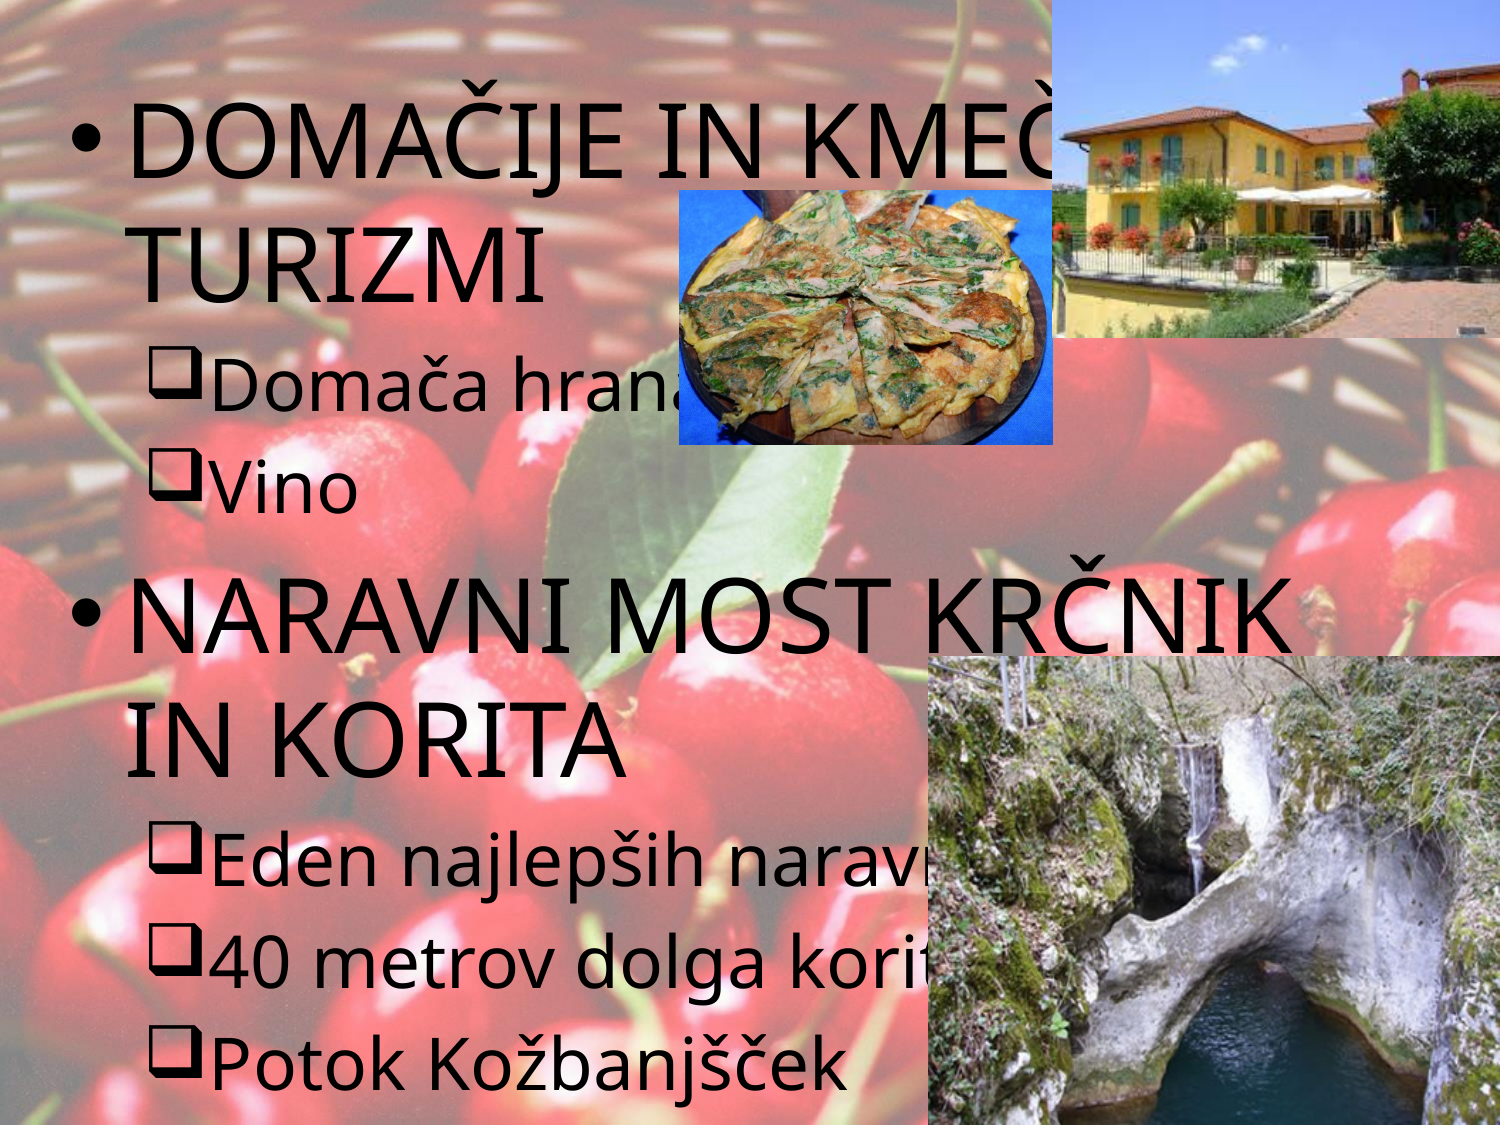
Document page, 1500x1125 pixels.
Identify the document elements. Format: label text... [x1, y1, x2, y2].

list DOMAČIJE IN KMEČKI TURIZMI Domača hrana Vino NARAVNI MOST KRČNIK IN KORITA Eden najlepših naravnih mostov 40 metrov dolga korita Potok Kožbanjšček Apnenčaste kamnine [53, 66, 1424, 1059]
picture [0, 0, 1500, 1125]
